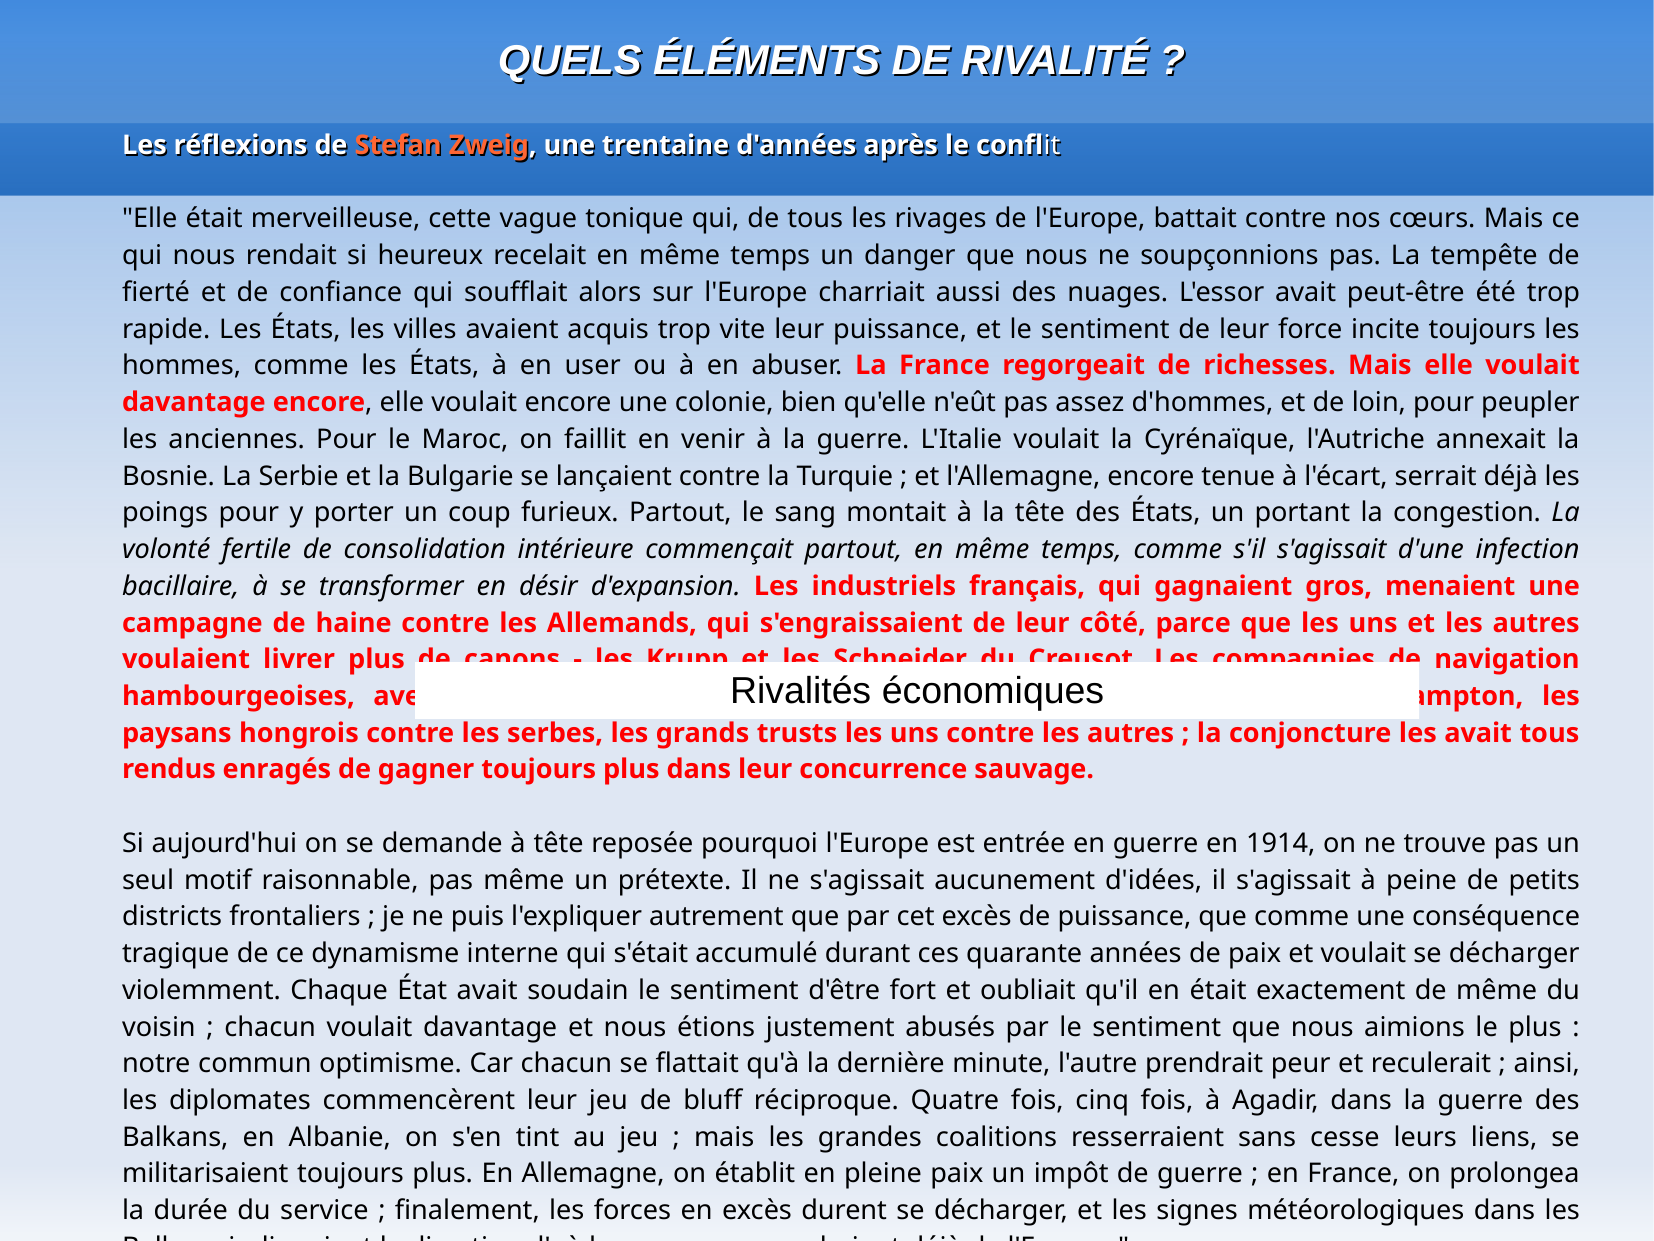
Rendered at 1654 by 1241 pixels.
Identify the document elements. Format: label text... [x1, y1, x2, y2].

text_box Les réflexions de Stefan Zweig, une trentaine d'années après le conflit "Elle était merveilleuse, cette vague tonique qui, de tous les rivages de l'Europe, battait contre nos cœurs. Mais ce qui nous rendait si heureux recelait en même temps un danger que nous ne soupçonnions pas. La tempête de fierté et de confiance qui soufflait alors sur l'Europe charriait aussi des nuages. L'essor avait peut-être été trop rapide. Les États, les villes avaient acquis trop vite leur puissance, et le sentiment de leur force incite toujours les hommes, comme les États, à en user ou à en abuser. La France regorgeait de richesses. Mais elle voulait davantage encore, elle voulait encore une colonie, bien qu'elle n'eût pas assez d'hommes, et de loin, pour peupler les anciennes. Pour le Maroc, on faillit en venir à la guerre. L'Italie voulait la Cyrénaïque, l'Autriche annexait la Bosnie. La Serbie et la Bulgarie se lançaient contre la Turquie ; et l'Allemagne, encore tenue à l'écart, serrait déjà les poings pour y porter un coup furieux. Partout, le sang montait à la tête des États, un portant la congestion. La volonté fertile de consolidation intérieure commençait partout, en même temps, comme s'il s'agissait d'une infection bacillaire, à se transformer en désir d'expansion. Les industriels français, qui gagnaient gros, menaient une campagne de haine contre les Allemands, qui s'engraissaient de leur côté, parce que les uns et les autres voulaient livrer plus de canons - les Krupp et les Schneider du Creusot. Les compagnies de navigation hambourgeoises, avec leurs dividendes formidables, travaillaient contre celles de Southampton, les paysans hongrois contre les serbes, les grands trusts les uns contre les autres ; la conjoncture les avait tous rendus enragés de gagner toujours plus dans leur concurrence sauvage. Si aujourd'hui on se demande à tête reposée pourquoi l'Europe est entrée en guerre en 1914, on ne trouve pas un seul motif raisonnable, pas même un prétexte. Il ne s'agissait aucunement d'idées, il s'agissait à peine de petits districts frontaliers ; je ne puis l'expliquer autrement que par cet excès de puissance, que comme une conséquence tragique de ce dynamisme interne qui s'était accumulé durant ces quarante années de paix et voulait se décharger violemment. Chaque État avait soudain le sentiment d'être fort et oubliait qu'il en était exactement de même du voisin ; chacun voulait davantage et nous étions justement abusés par le sentiment que nous aimions le plus : notre commun optimisme. Car chacun se flattait qu'à la dernière minute, l'autre prendrait peur et reculerait ; ainsi, les diplomates commencèrent leur jeu de bluff réciproque. Quatre fois, cinq fois, à Agadir, dans la guerre des Balkans, en Albanie, on s'en tint au jeu ; mais les grandes coalitions resserraient sans cesse leurs liens, se militarisaient toujours plus. En Allemagne, on établit en pleine paix un impôt de guerre ; en France, on prolongea la durée du service ; finalement, les forces en excès durent se décharger, et les signes météorologiques dans les Balkans indiquaient la direction d'où les nuages approchaient déjà de l'Europe." Stefan Zweig (1881-1942), Les rayons et les ombres sur l'Europe, 1944, éd. posthume. [107, 118, 1595, 1198]
text_box QUELS ÉLÉMENTS DE RIVALITÉ ? [118, 29, 1565, 91]
picture [0, 0, 1654, 1241]
text_box Rivalités économiques [415, 662, 1420, 719]
